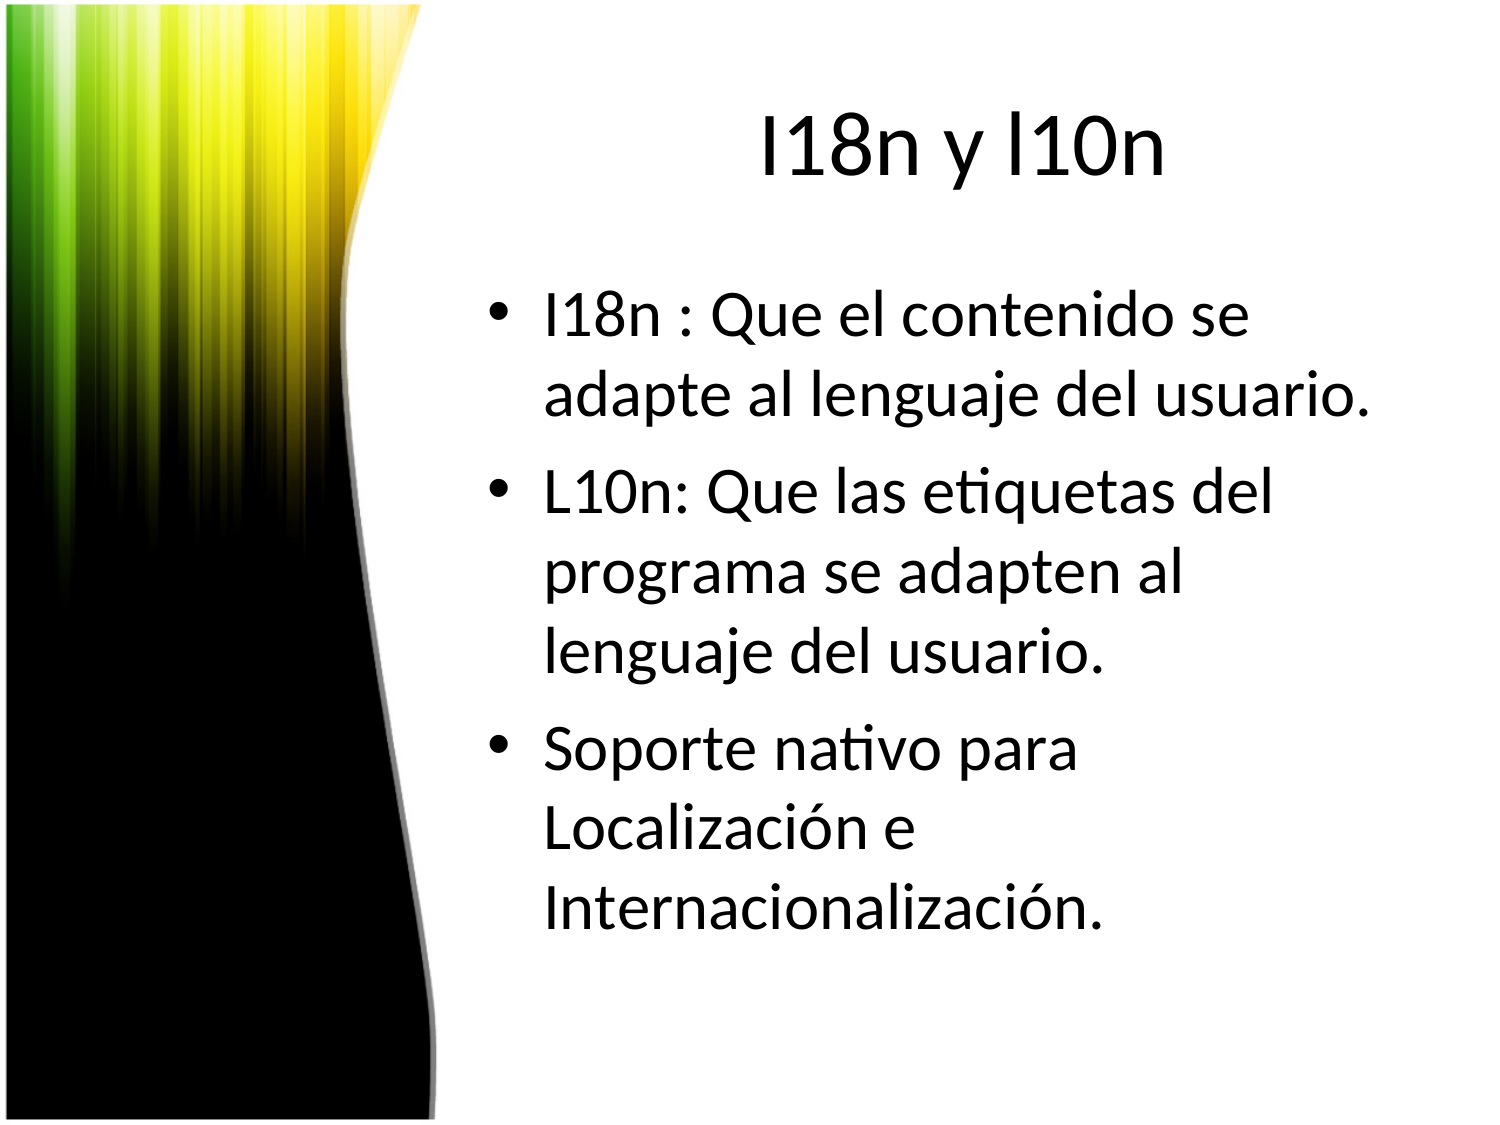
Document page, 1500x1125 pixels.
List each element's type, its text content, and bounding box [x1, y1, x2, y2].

picture [0, 0, 1500, 1125]
title I18n y l10n [501, 20, 1426, 257]
list I18n : Que el contenido se adapte al lenguaje del usuario. L10n: Que las etiquetas del programa se adapten al lenguaje del usuario. Soporte nativo para Localización e Internacionalización. [472, 262, 1426, 1031]
